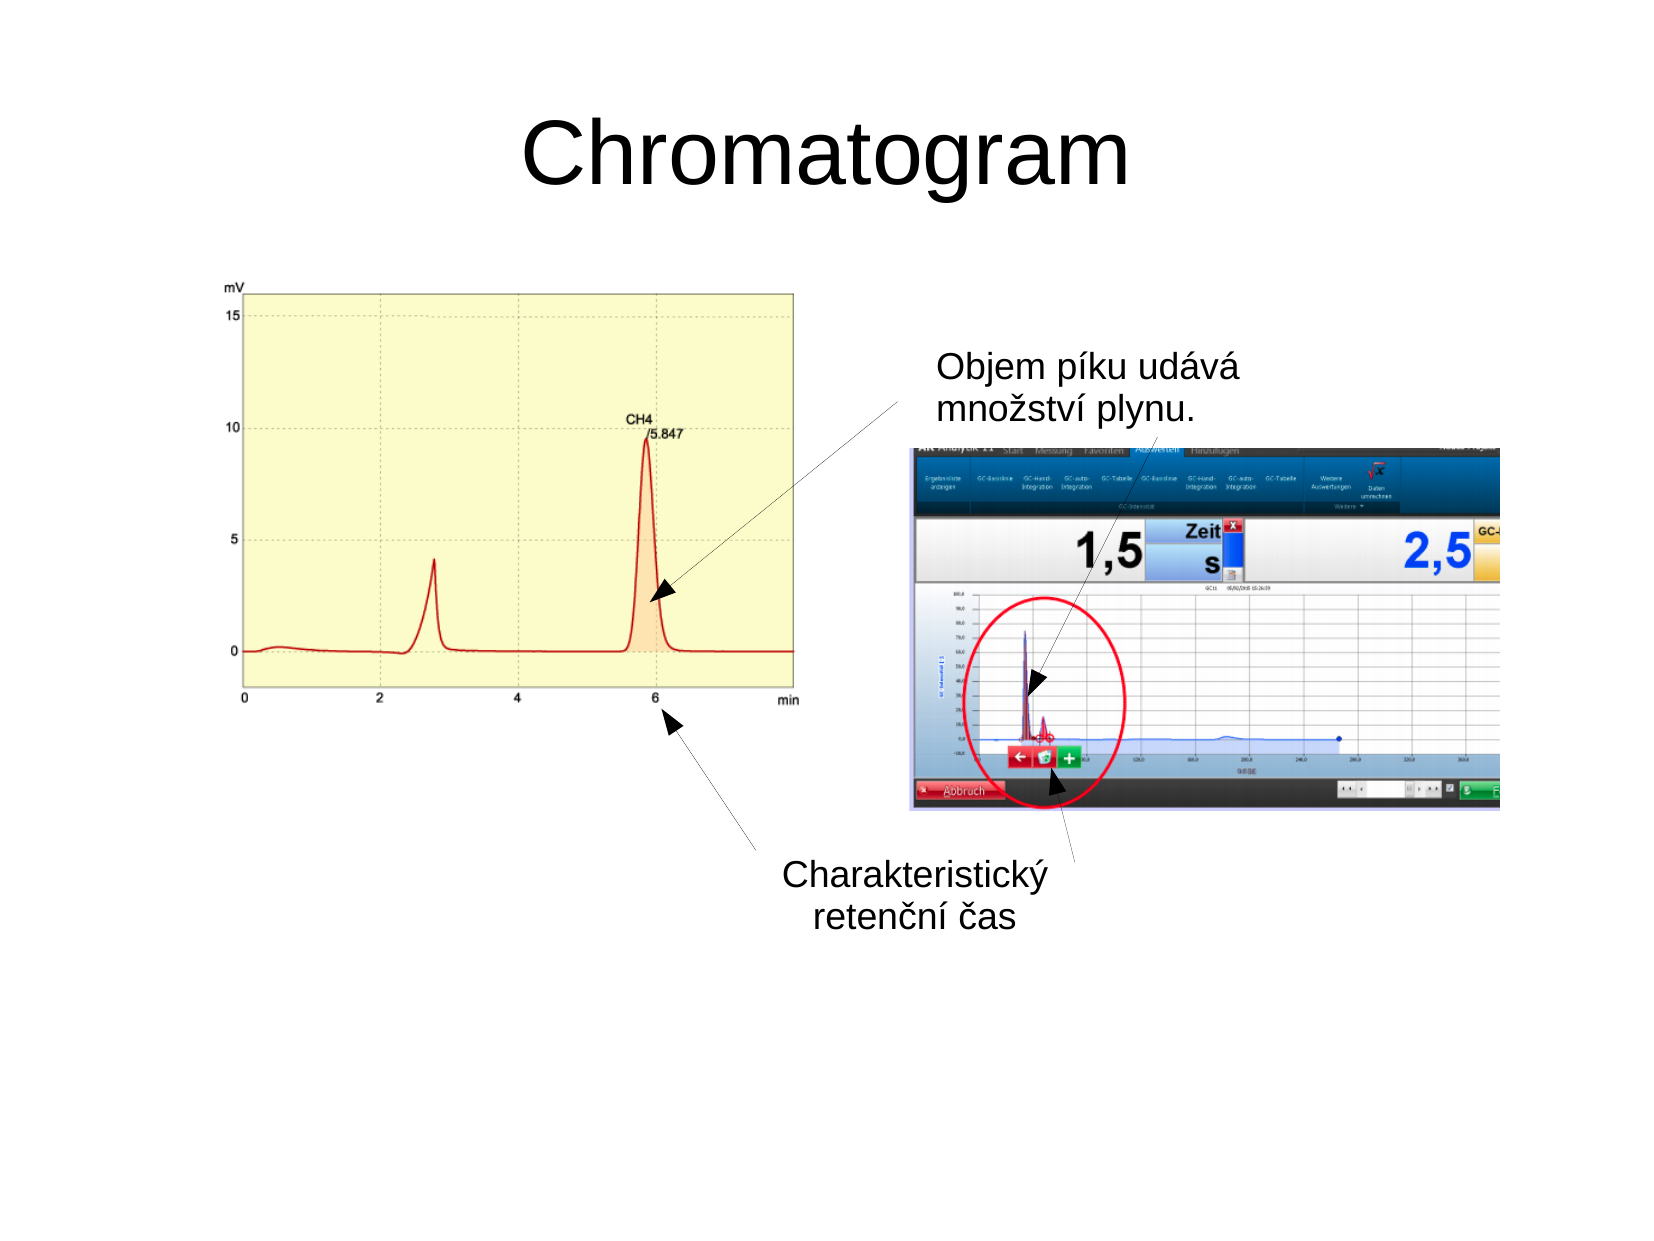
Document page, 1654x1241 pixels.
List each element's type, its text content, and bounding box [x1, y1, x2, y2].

picture [224, 278, 800, 709]
title Chromatogram [82, 49, 1571, 257]
text_box Charakteristický retenční čas [767, 846, 1063, 946]
text_box Objem píku udává množství plynu. [921, 338, 1255, 438]
picture [909, 448, 1501, 811]
